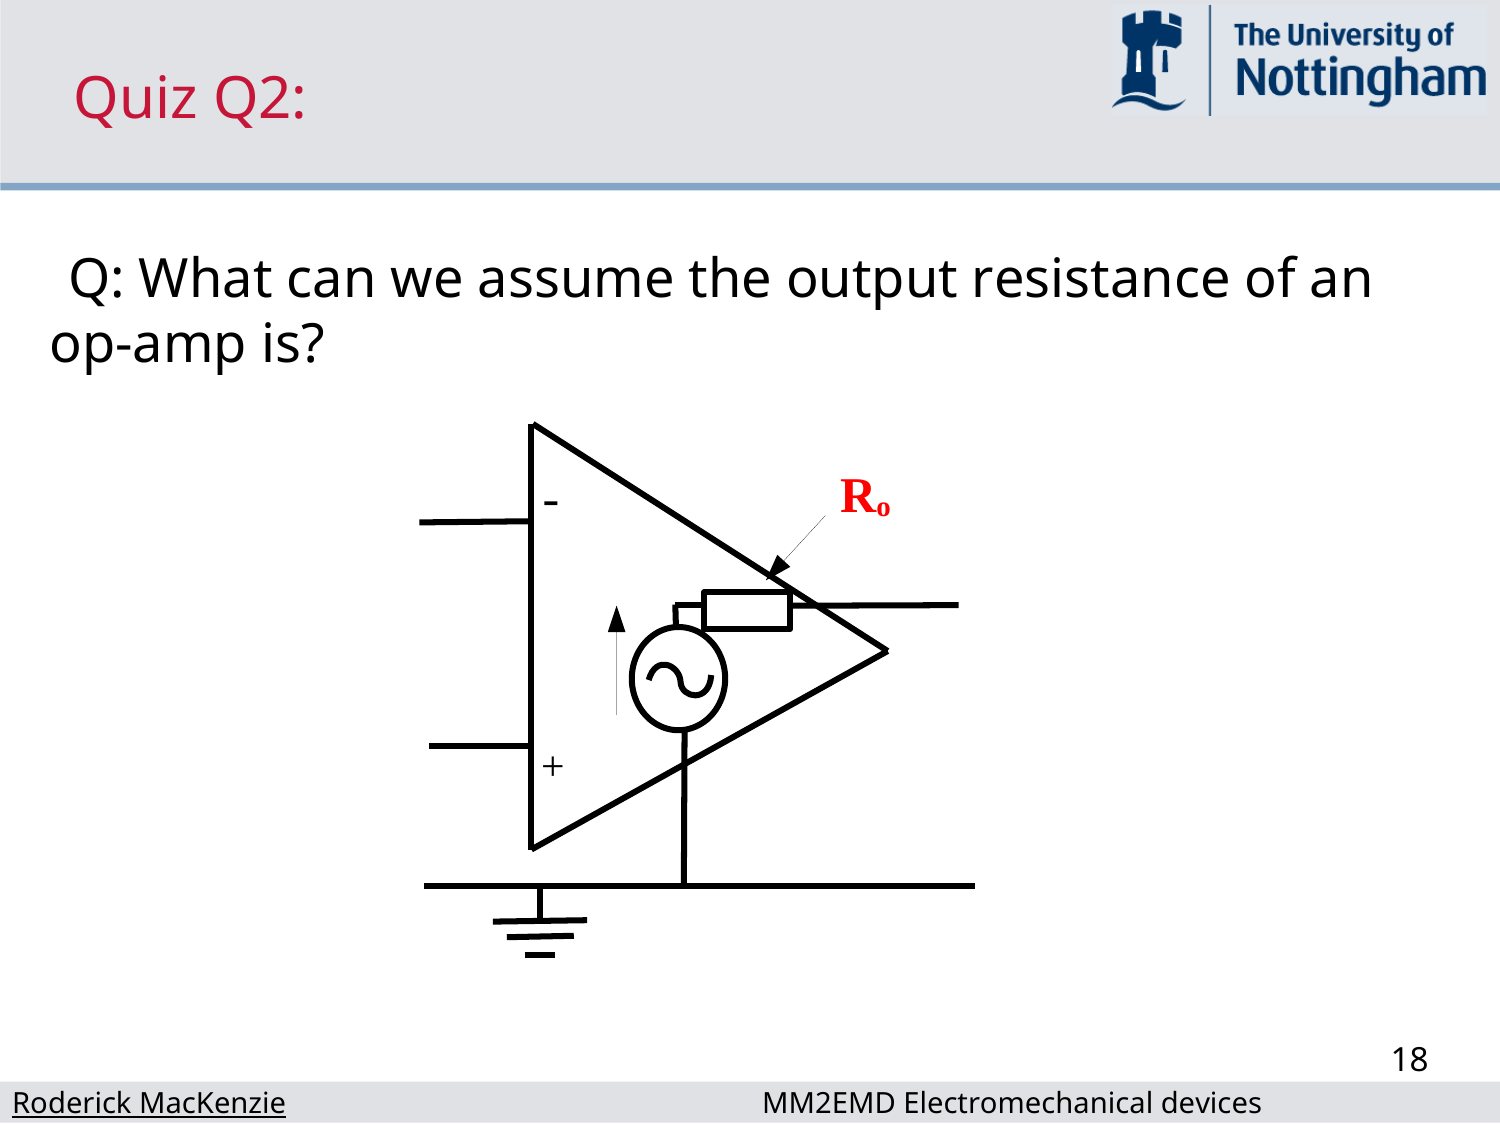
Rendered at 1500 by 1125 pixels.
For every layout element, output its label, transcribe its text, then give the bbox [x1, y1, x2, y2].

text_box Q: What can we assume the output resistance of an op-amp is? [34, 236, 1477, 412]
text_box - [527, 457, 575, 533]
text_box <number> [1375, 1030, 1500, 1101]
text_box Ro [825, 454, 957, 547]
title Quiz Q2: [59, 43, 1297, 148]
picture [1111, 4, 1487, 116]
text_box + [526, 731, 580, 796]
